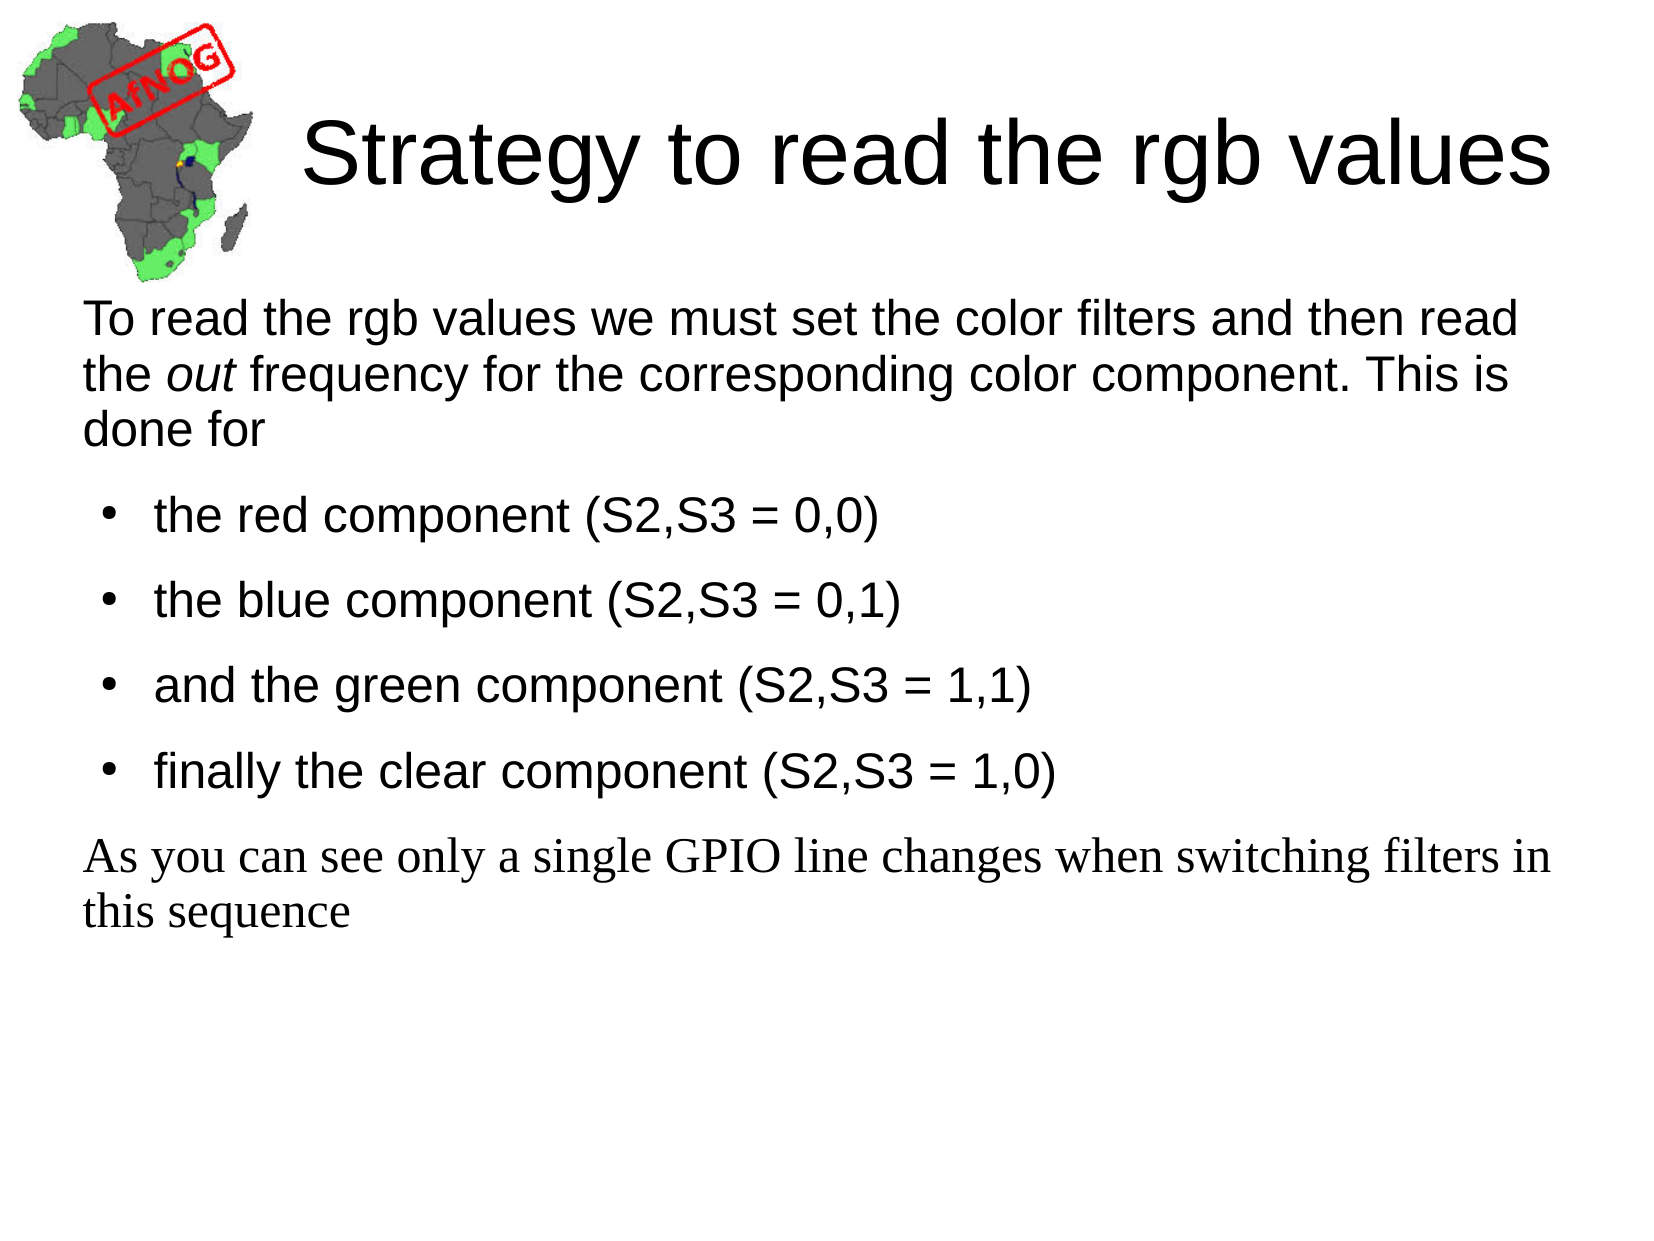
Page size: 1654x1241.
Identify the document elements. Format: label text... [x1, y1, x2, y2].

picture [9, 0, 259, 291]
list To read the rgb values we must set the color filters and then read the out frequency for the corresponding color component. This is done for the red component (S2,S3 = 0,0) the blue component (S2,S3 = 0,1) and the green component (S2,S3 = 1,1) finally the clear component (S2,S3 = 1,0) As you can see only a single GPIO line changes when switching filters in this sequence [82, 290, 1571, 1010]
title Strategy to read the rgb values [285, 49, 1571, 257]
